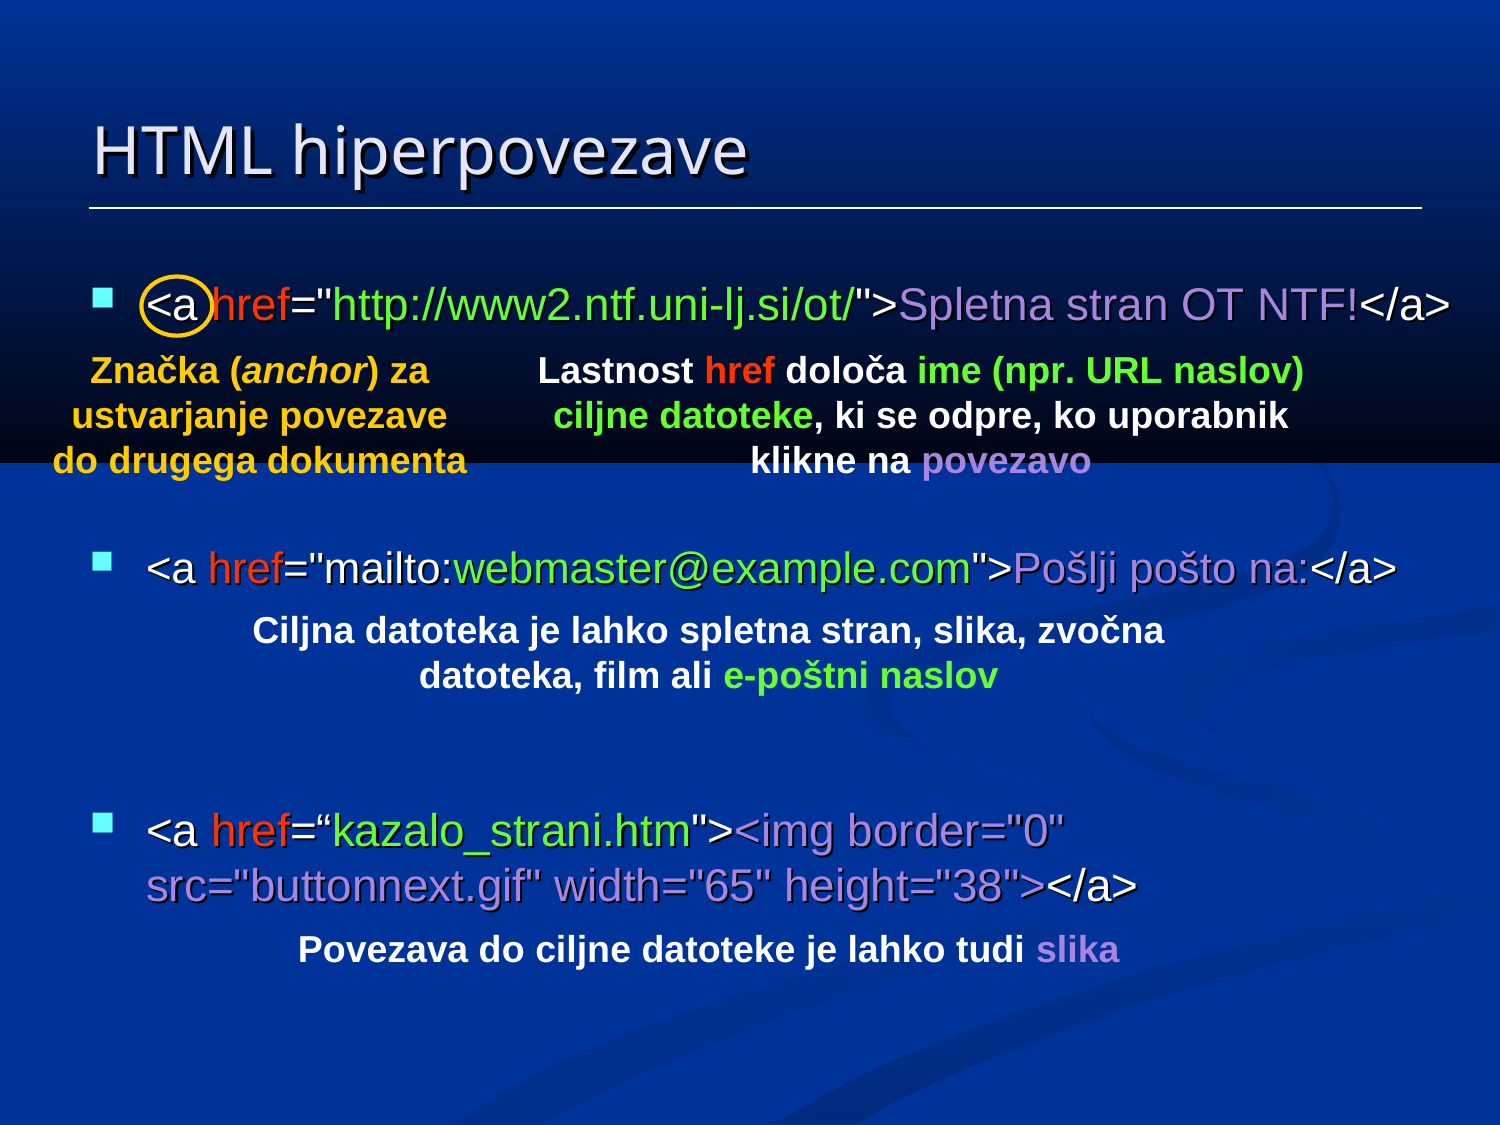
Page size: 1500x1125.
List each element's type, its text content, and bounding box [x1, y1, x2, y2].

text_box HTML hiperpovezave [76, 54, 1459, 242]
text_box Značka (anchor) za ustvarjanje povezave do drugega dokumenta [29, 337, 491, 489]
text_box <a href="http://www2.ntf.uni-lj.si/ot/">Spletna stran OT NTF!</a> <a href="mailto:webmaster@example.com">Pošlji pošto na:</a> <a href=“kazalo_strani.htm"><img border="0" src="buttonnext.gif" width="65" height="38"></a> [75, 267, 1471, 1059]
text_box Lastnost href določa ime (npr. URL naslov) ciljne datoteke, ki se odpre, ko uporabnik klikne na povezavo [501, 337, 1341, 489]
text_box Povezava do ciljne datoteke je lahko tudi slika [218, 916, 1199, 978]
text_box Ciljna datoteka je lahko spletna stran, slika, zvočna datoteka, film ali e-poštni naslov [218, 597, 1199, 704]
